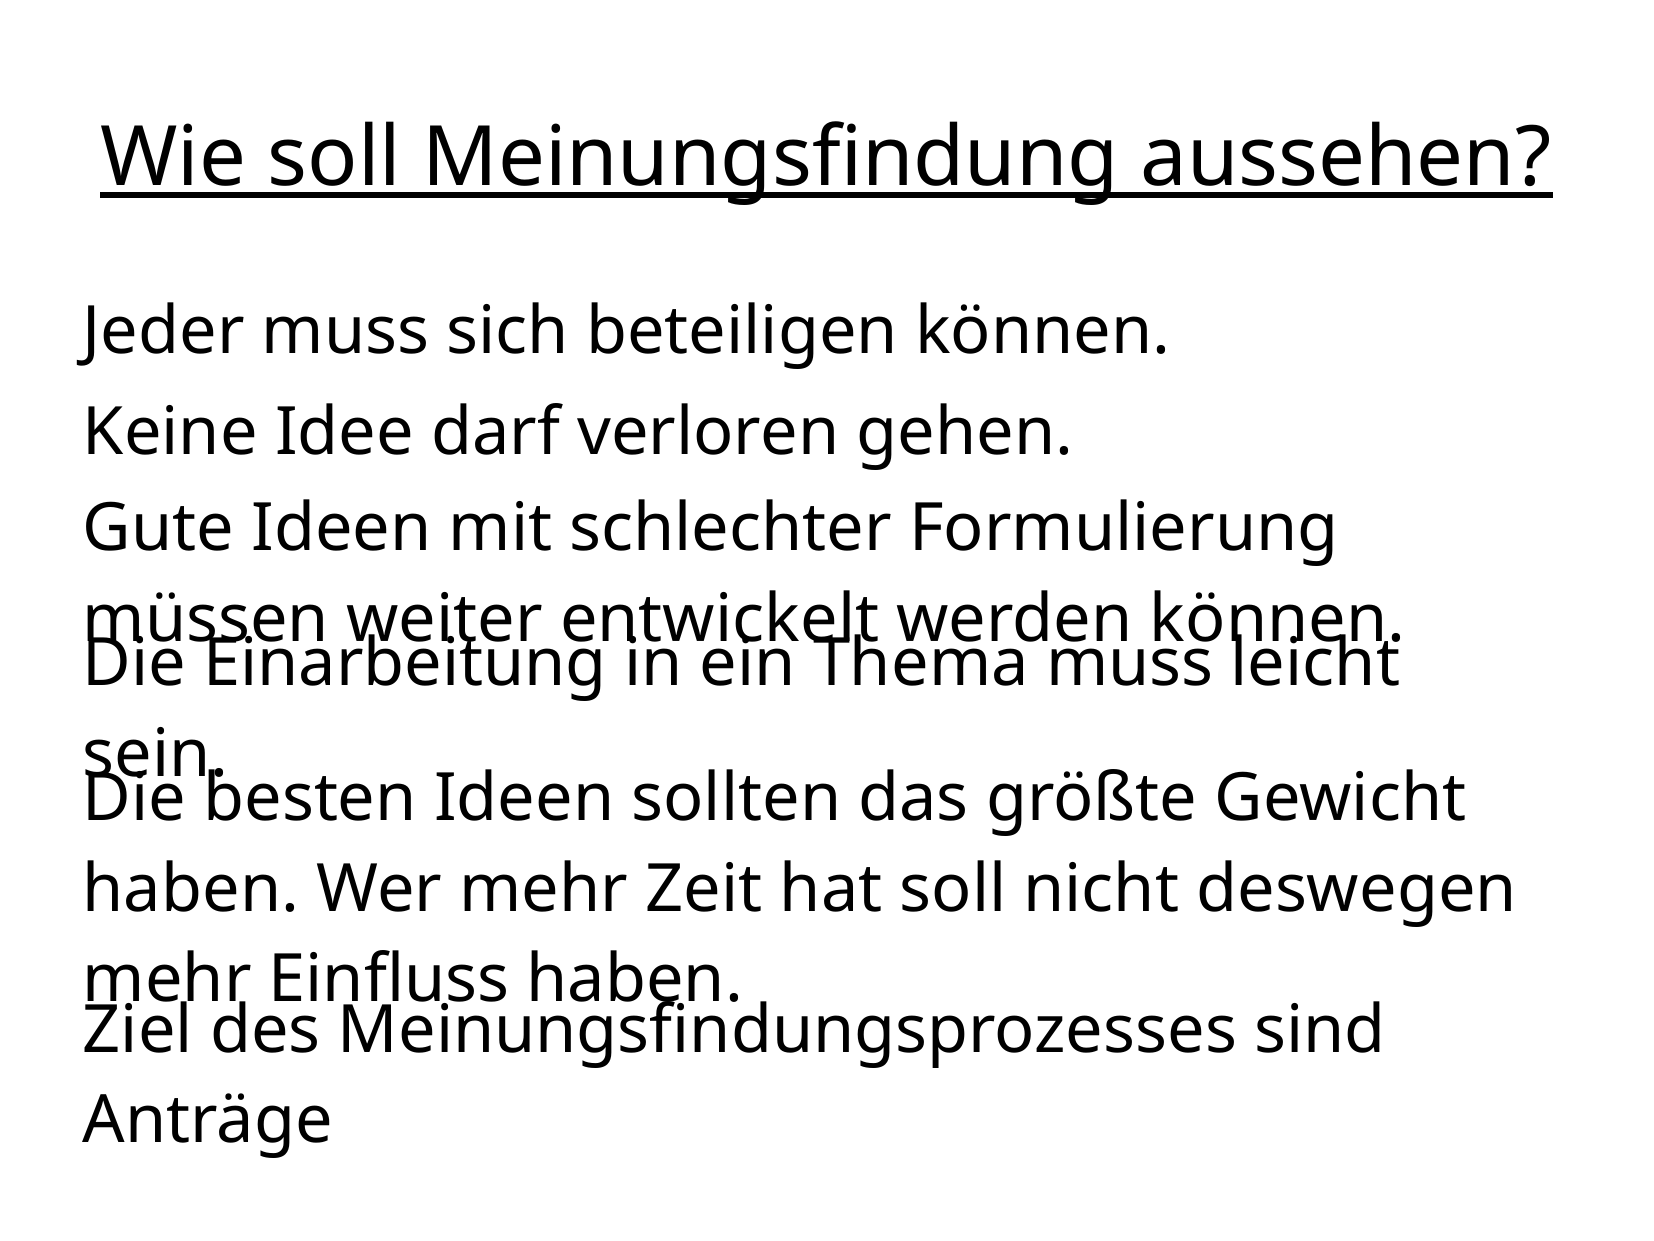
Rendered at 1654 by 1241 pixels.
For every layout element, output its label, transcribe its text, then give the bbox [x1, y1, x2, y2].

text_box Gute Ideen mit schlechter Formulierung müssen weiter entwickelt werden können. [82, 491, 1548, 650]
text_box Jeder muss sich beteiligen können. [82, 283, 1548, 372]
text_box Die Einarbeitung in ein Thema muss leicht sein. [82, 661, 1548, 750]
title Wie soll Meinungsfindung aussehen? [82, 49, 1571, 257]
text_box Ziel des Meinungsfindungsprozesses sind Anträge [82, 1027, 1548, 1116]
text_box Die besten Ideen sollten das größte Gewicht haben. Wer mehr Zeit hat soll nicht deswegen mehr Einfluss haben. [82, 766, 1548, 1004]
text_box Keine Idee darf verloren gehen. [82, 384, 1548, 473]
